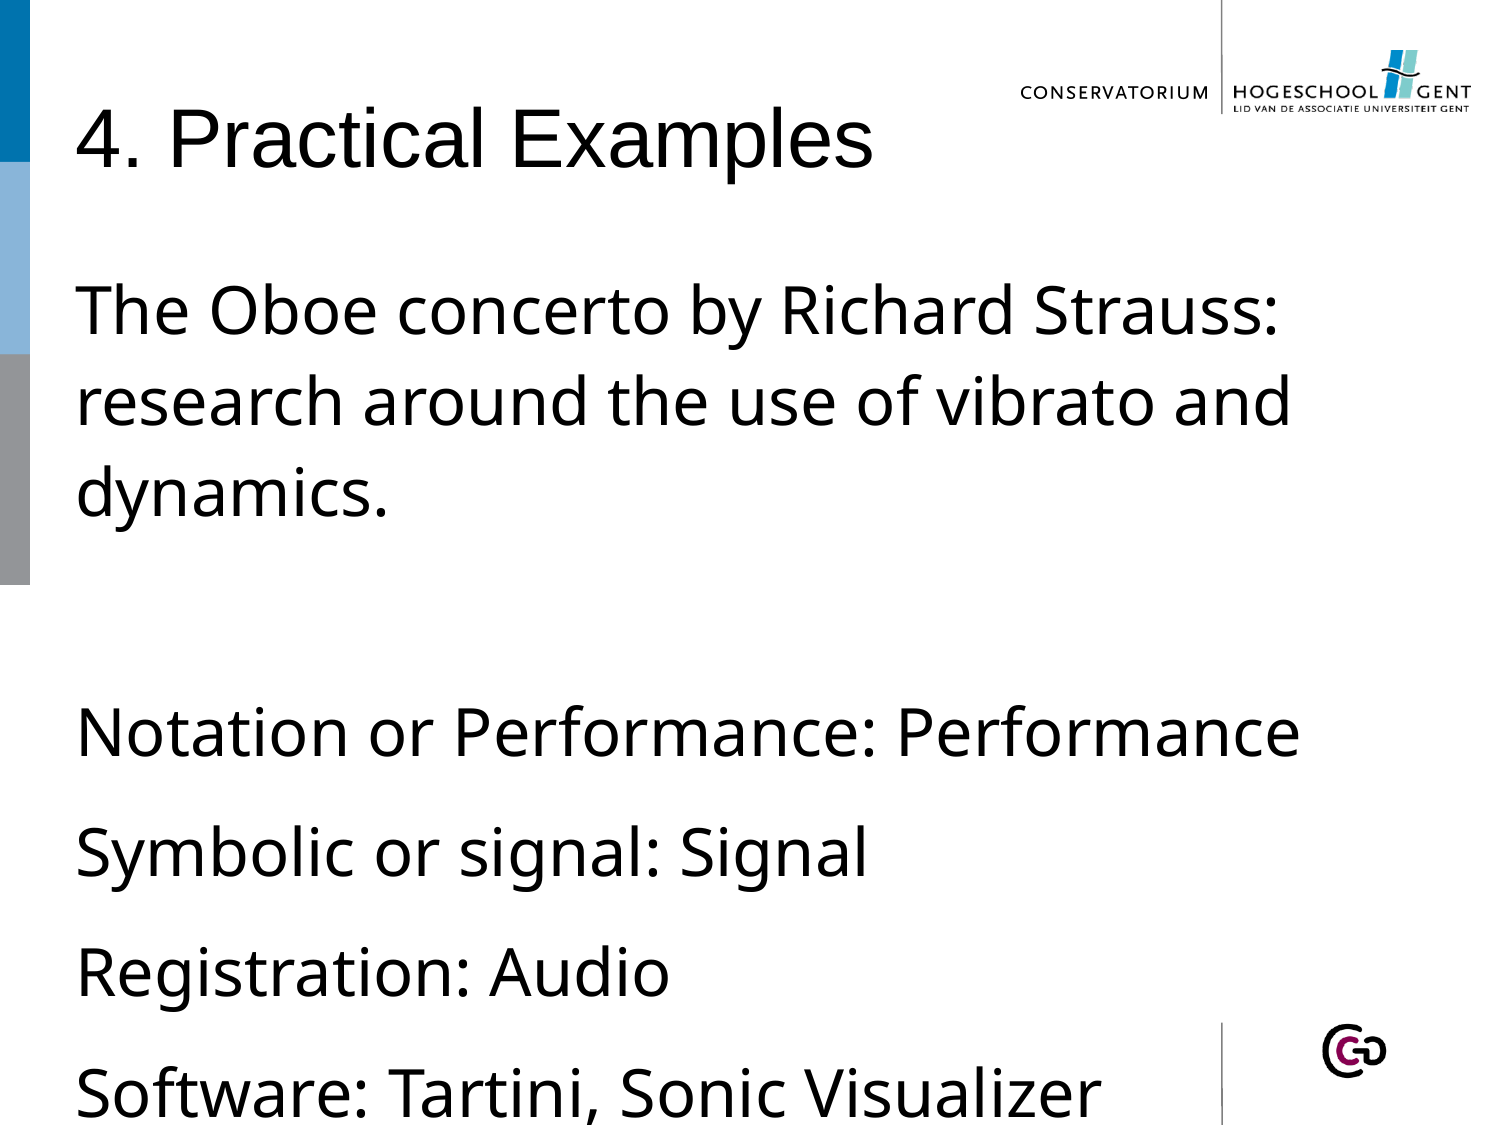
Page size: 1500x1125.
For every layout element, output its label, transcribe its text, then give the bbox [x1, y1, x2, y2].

title 4. Practical Examples [75, 44, 1425, 233]
picture [1425, 50, 1471, 112]
picture [0, 162, 30, 585]
list The Oboe concerto by Richard Strauss: research around the use of vibrato and dynamics. Notation or Performance: Performance Symbolic or signal: Signal Registration: Audio Software: Tartini, Sonic Visualizer [75, 263, 1425, 1125]
